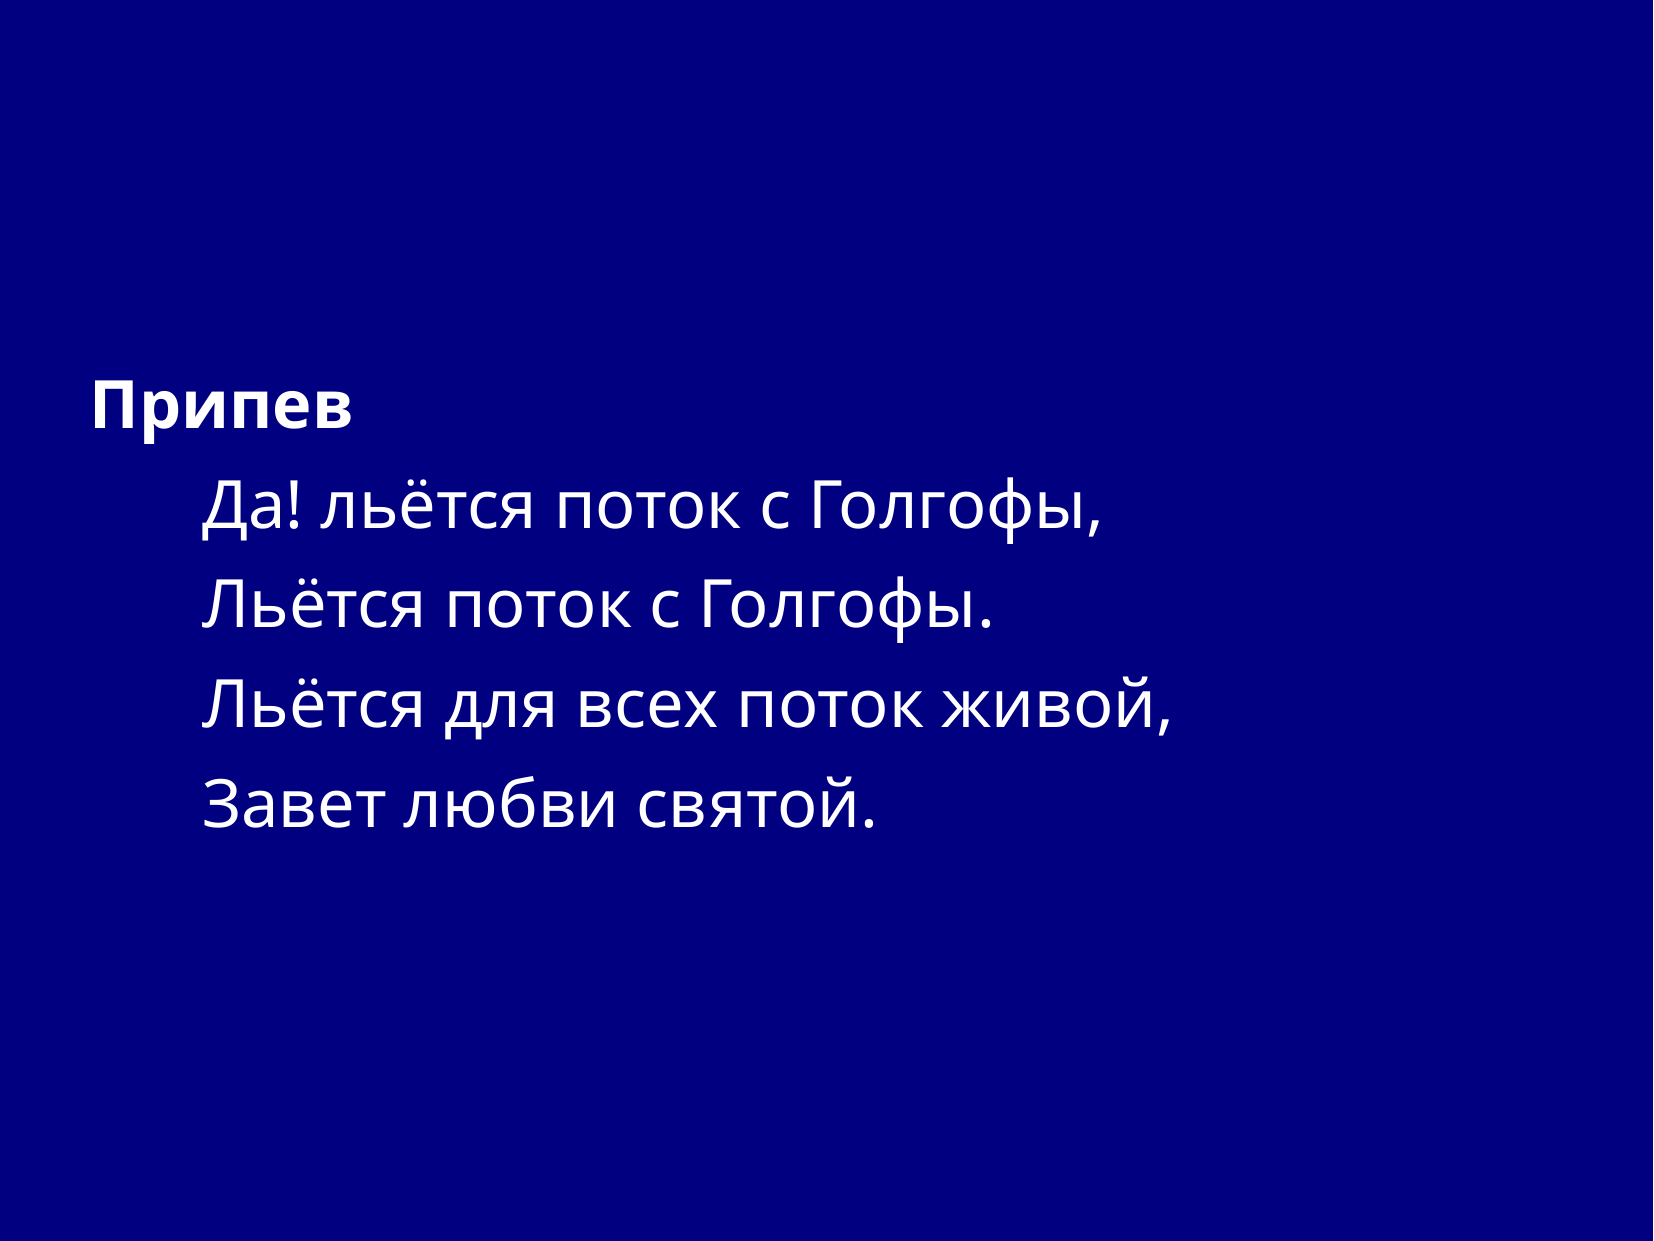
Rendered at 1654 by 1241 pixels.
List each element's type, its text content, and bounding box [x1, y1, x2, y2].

text_box Припев Да! льётся поток с Голгофы, Льётся поток с Голгофы. Льётся для всех поток живой, Завет любви святой. [75, 150, 1576, 1163]
